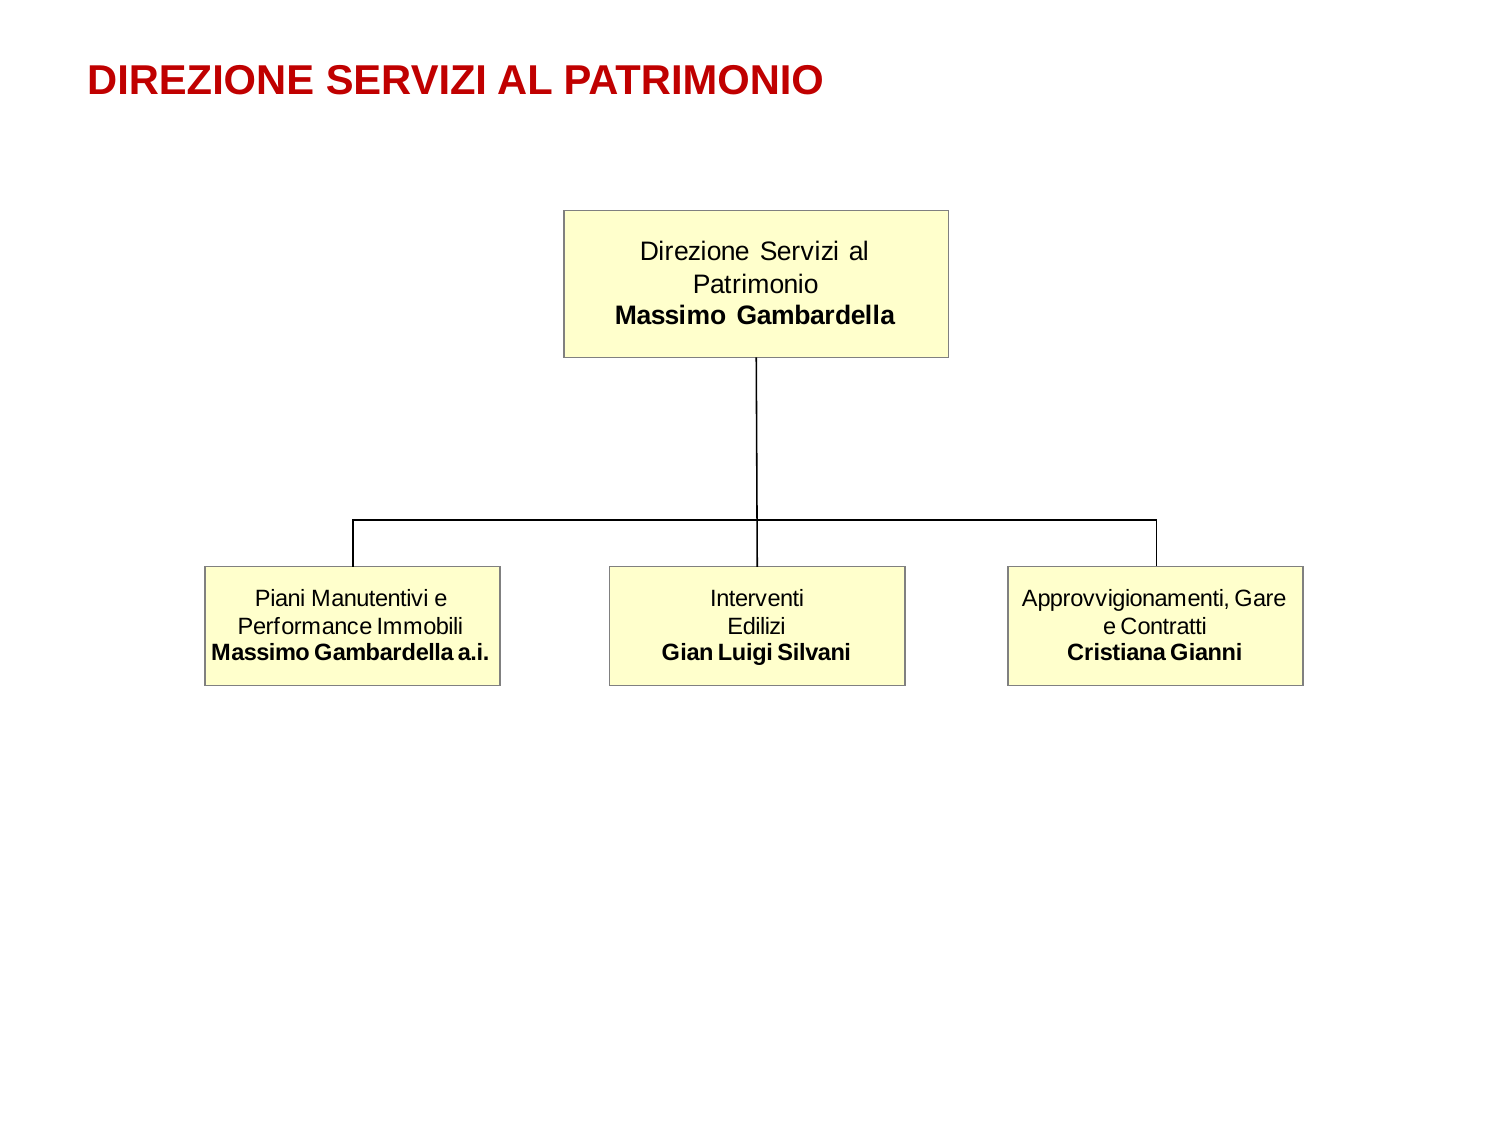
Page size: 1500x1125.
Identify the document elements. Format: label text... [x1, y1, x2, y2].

title DIREZIONE SERVIZI AL PATRIMONIO [72, 45, 1462, 128]
picture [196, 208, 1304, 687]
